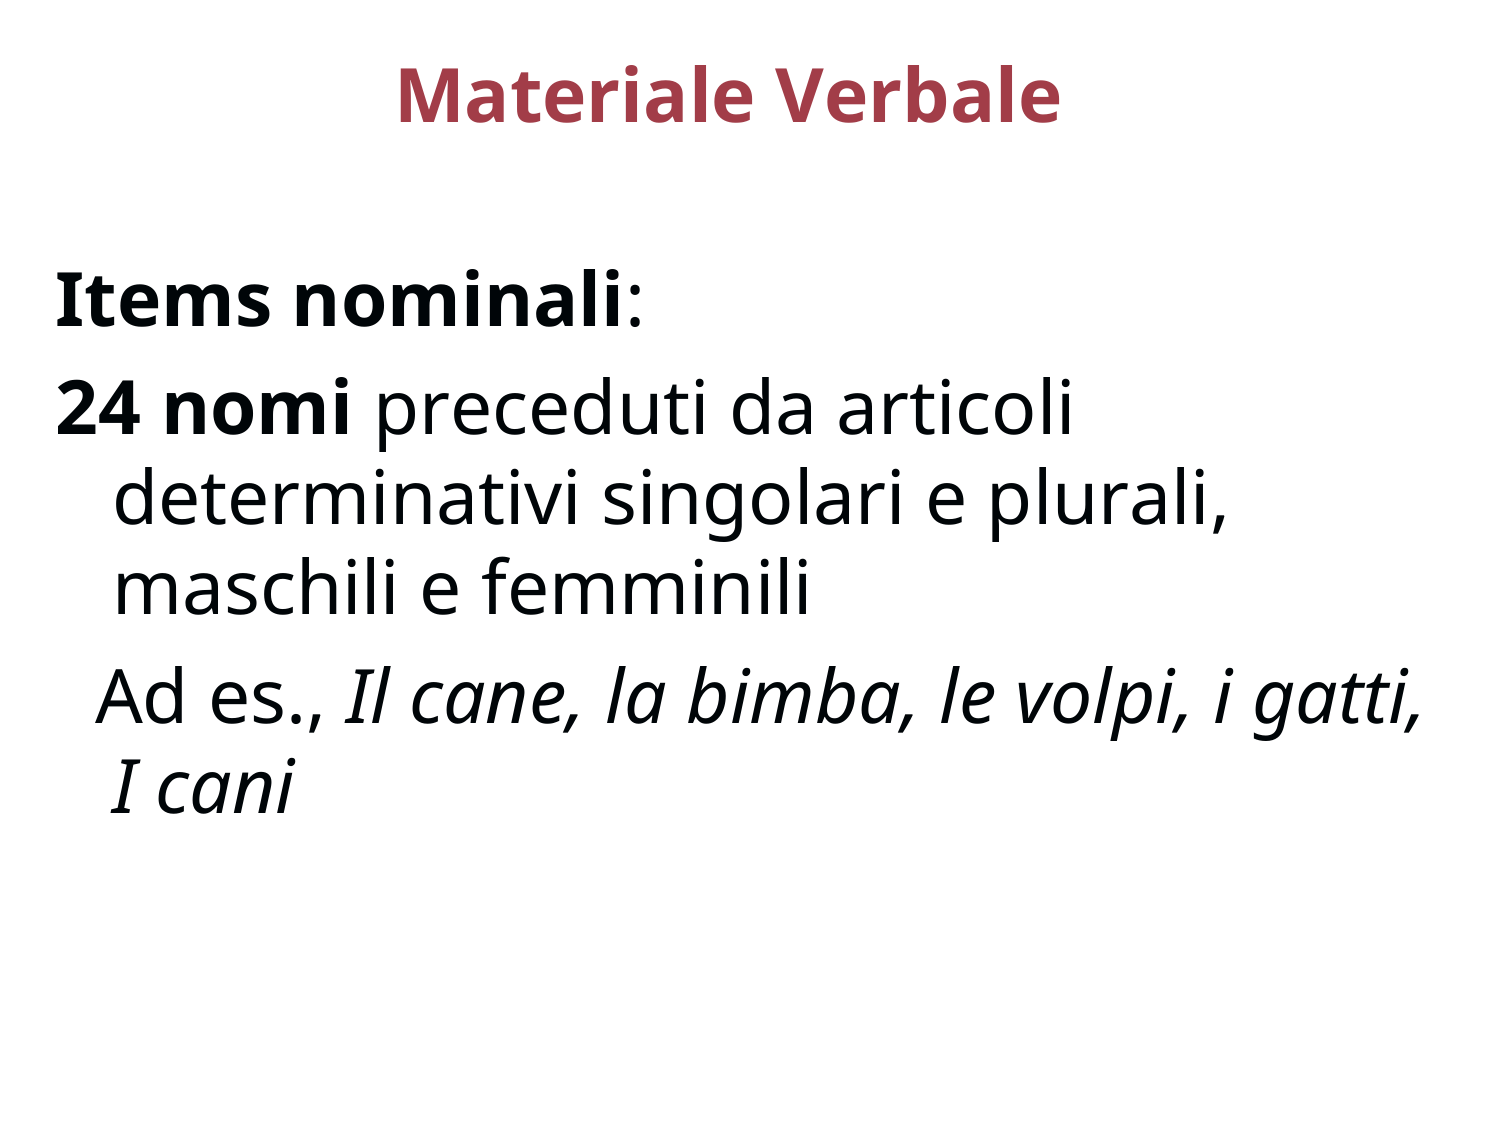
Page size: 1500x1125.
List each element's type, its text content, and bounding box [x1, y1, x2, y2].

list Items nominali: 24 nomi preceduti da articoli determinativi singolari e plurali, maschili e femminili Ad es., Il cane, la bimba, le volpi, i gatti, I cani [41, 243, 1459, 1095]
title Materiale Verbale [41, 40, 1417, 146]
